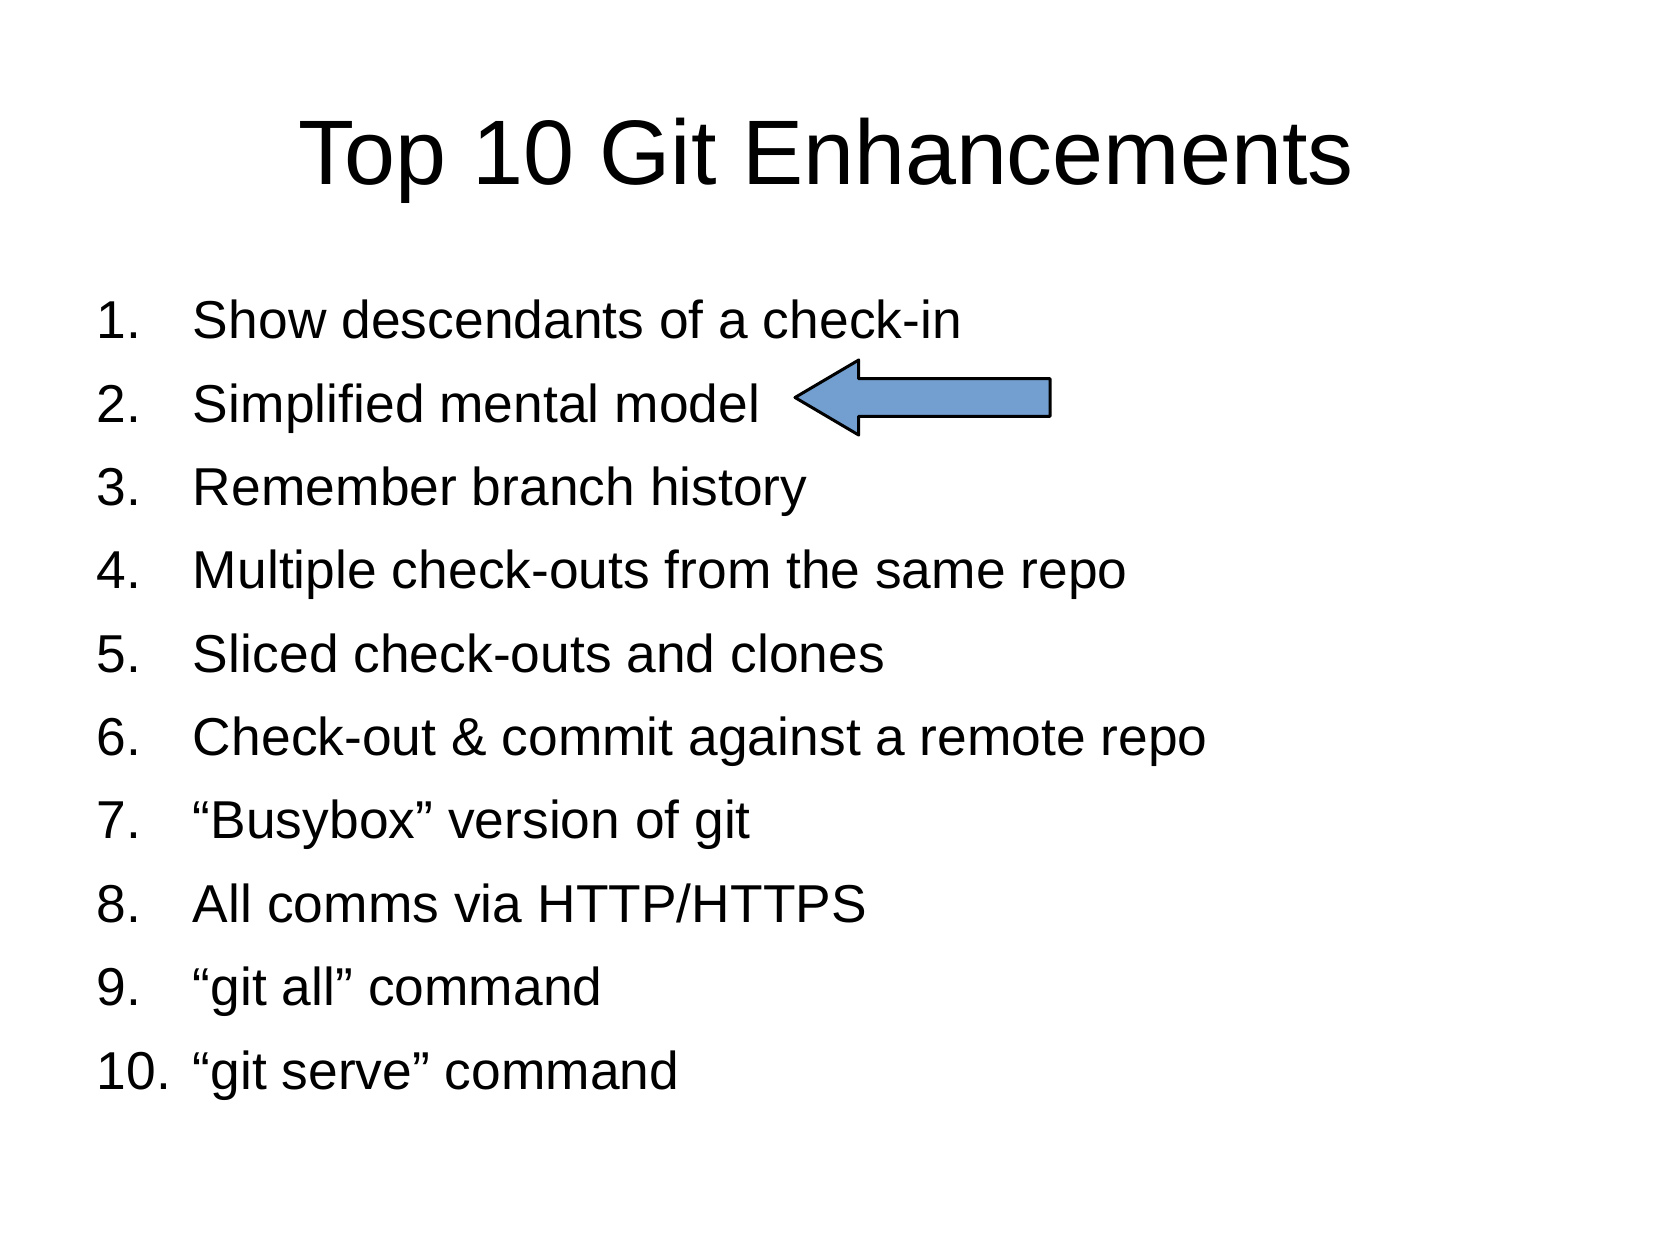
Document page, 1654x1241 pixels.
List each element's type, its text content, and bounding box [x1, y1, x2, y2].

text_box [795, 360, 1051, 436]
list Show descendants of a check-in Simplified mental model Remember branch history Multiple check-outs from the same repo Sliced check-outs and clones Check-out & commit against a remote repo “Busybox” version of git All comms via HTTP/HTTPS “git all” command “git serve” command [82, 290, 1571, 1109]
title Top 10 Git Enhancements [82, 49, 1571, 257]
